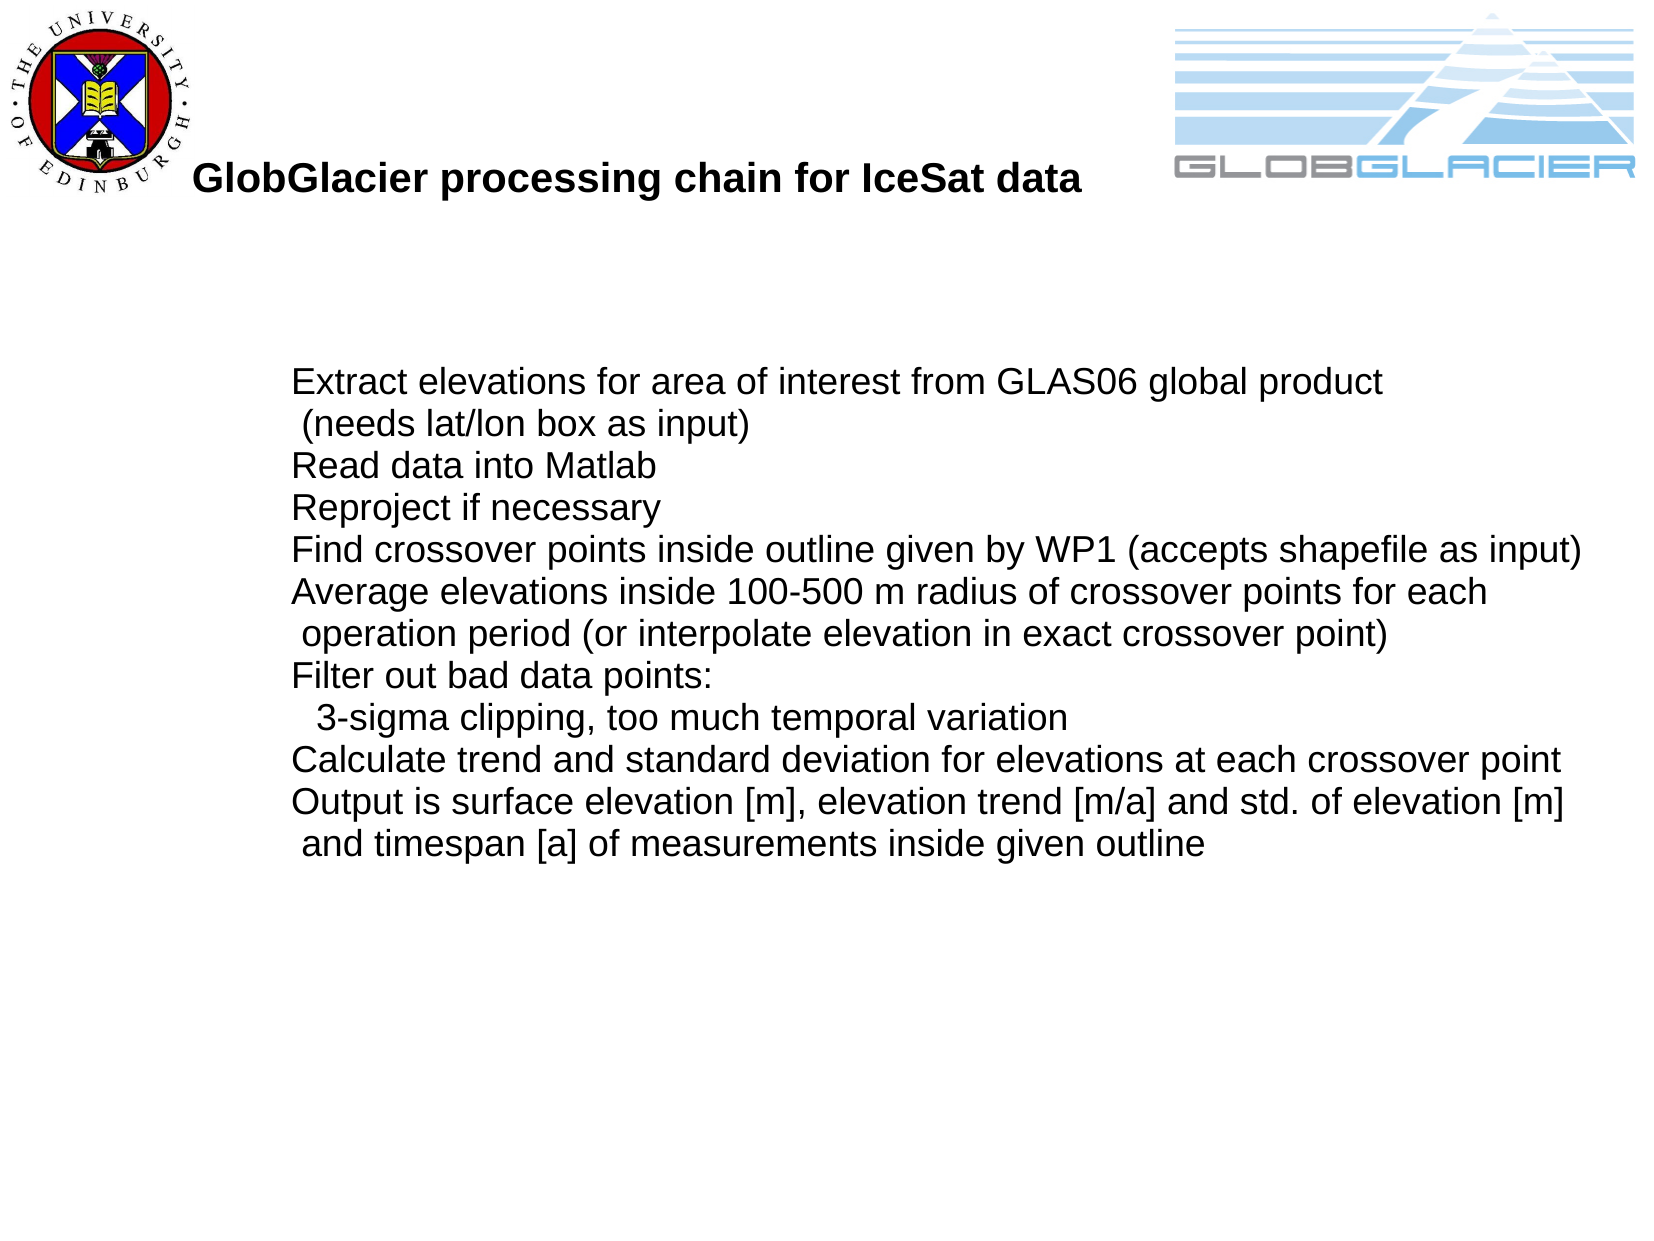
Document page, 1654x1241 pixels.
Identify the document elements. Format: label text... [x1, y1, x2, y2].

text_box GlobGlacier processing chain for IceSat data [177, 147, 1098, 226]
text_box Extract elevations for area of interest from GLAS06 global product (needs lat/lon box as input) Read data into Matlab Reproject if necessary Find crossover points inside outline given by WP1 (accepts shapefile as input) Average elevations inside 100-500 m radius of crossover points for each operation period (or interpolate elevation in exact crossover point) Filter out bad data points: 3-sigma clipping, too much temporal variation Calculate trend and standard deviation for elevations at each crossover point Output is surface elevation [m], elevation trend [m/a] and std. of elevation [m] and timespan [a] of measurements inside given outline [265, 353, 1610, 1038]
picture [6, 5, 195, 197]
picture [1139, 0, 1654, 188]
